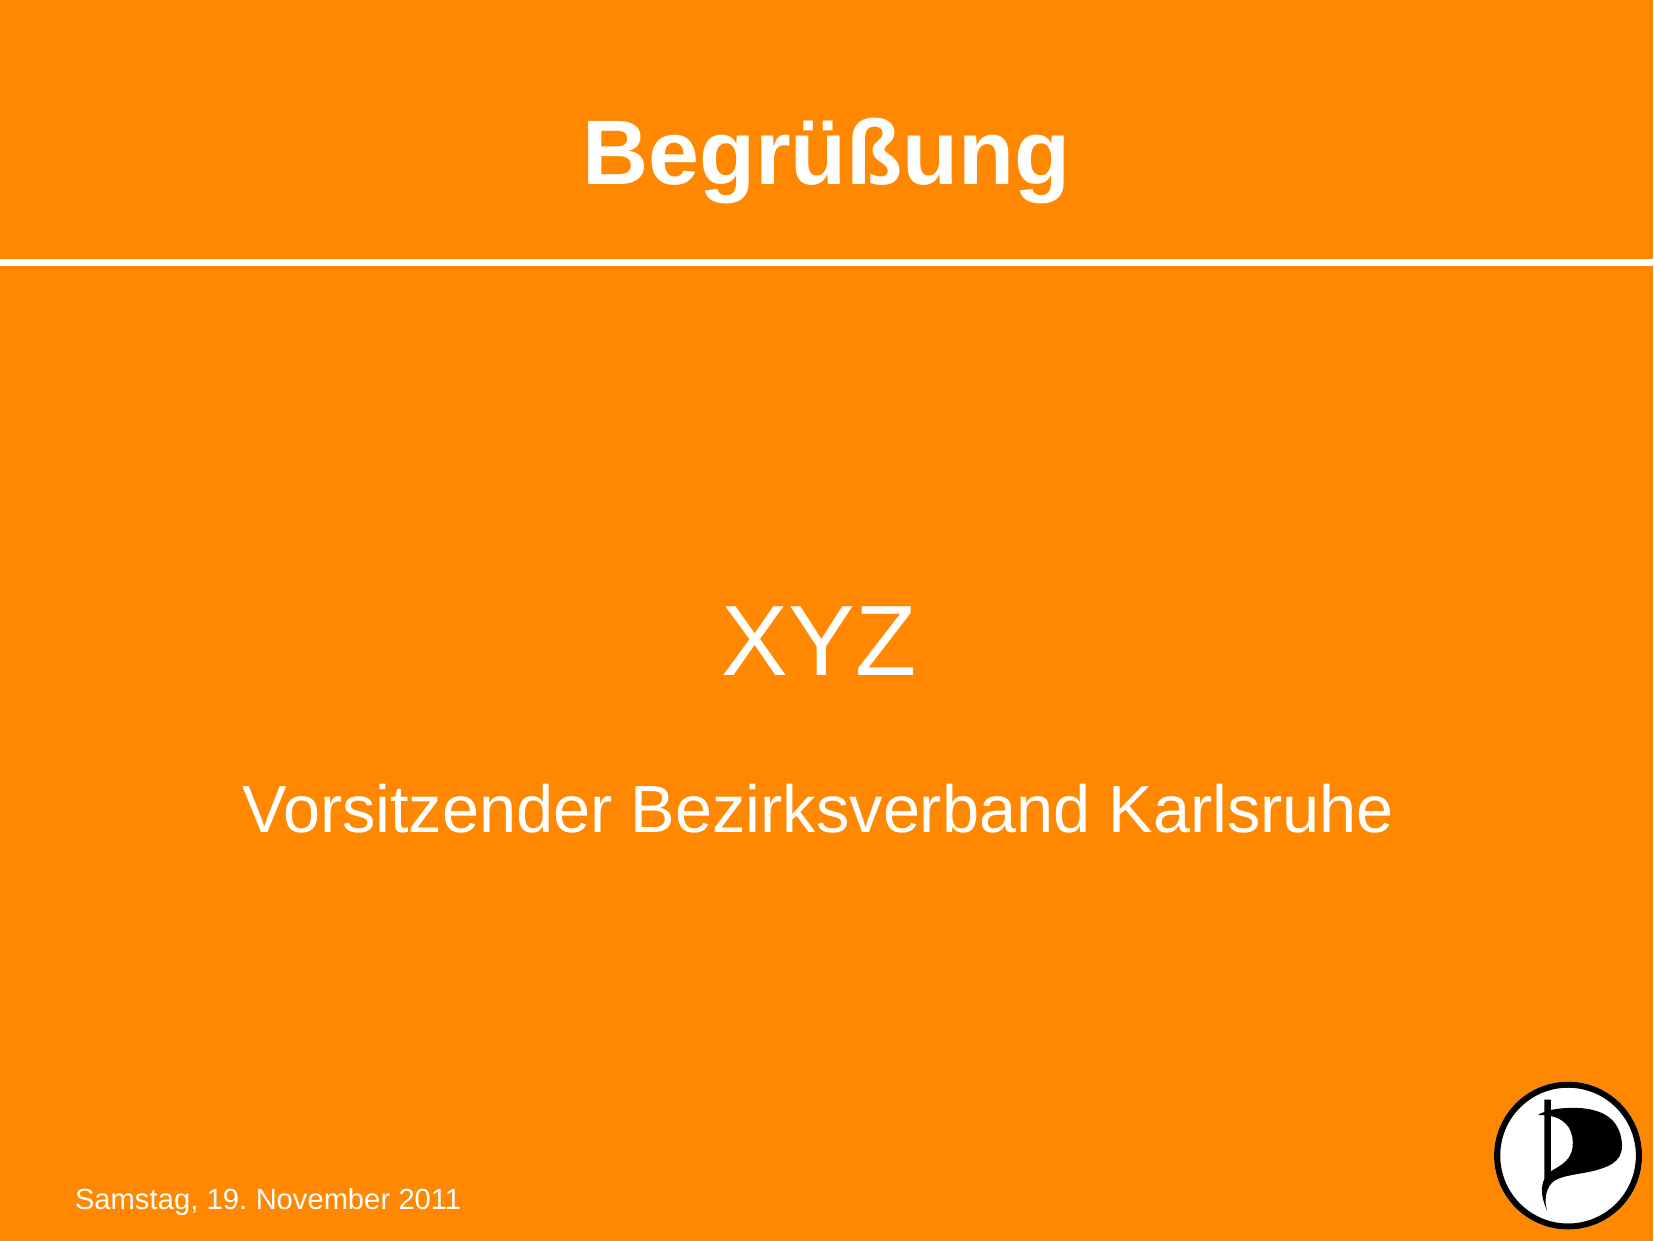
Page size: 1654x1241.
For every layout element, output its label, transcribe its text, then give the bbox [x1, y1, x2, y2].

title Begrüßung [82, 49, 1571, 257]
subtitle XYZ Vorsitzender Bezirksverband Karlsruhe [75, 306, 1563, 1126]
